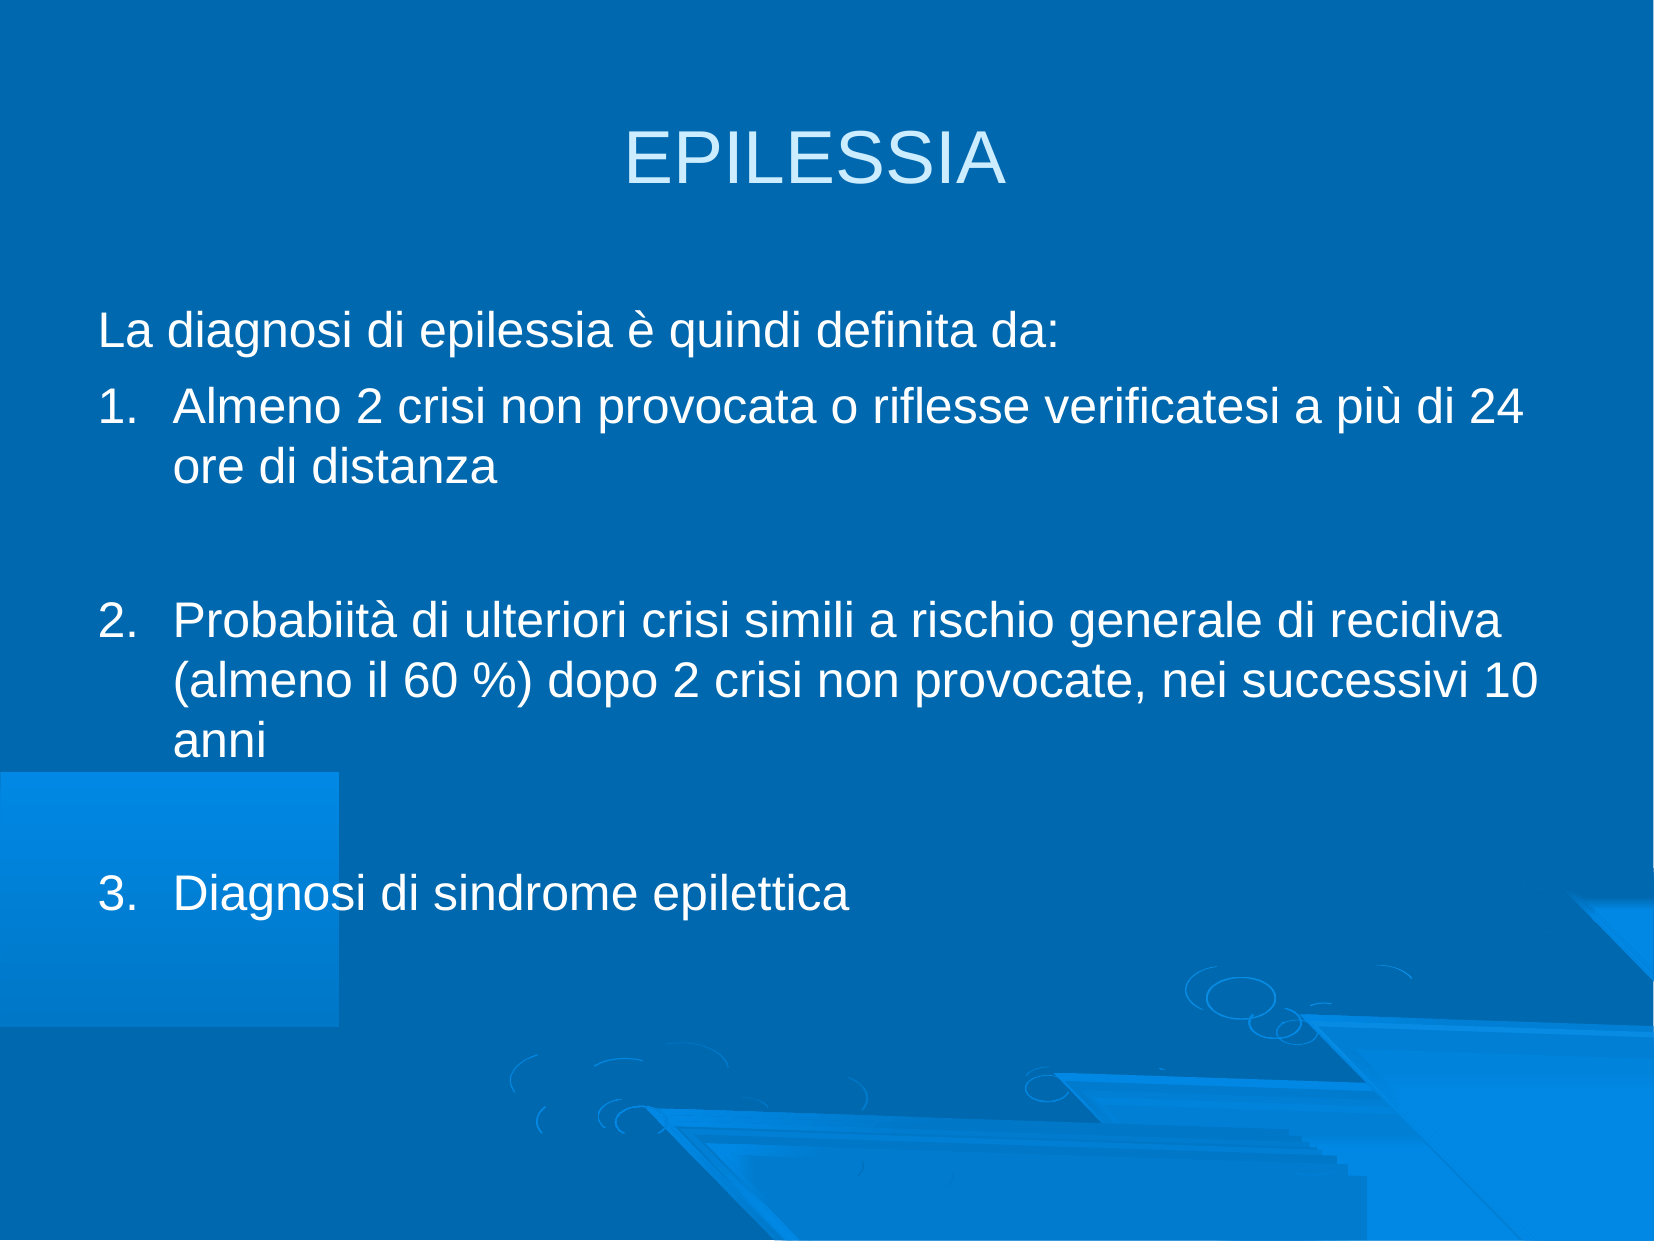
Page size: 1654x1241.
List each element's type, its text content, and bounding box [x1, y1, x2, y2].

text_box La diagnosi di epilessia è quindi definita da: Almeno 2 crisi non provocata o riflesse verificatesi a più di 24 ore di distanza Probabiità di ulteriori crisi simili a rischio generale di recidiva (almeno il 60 %) dopo 2 crisi non provocate, nei successivi 10 anni Diagnosi di sindrome epilettica [82, 289, 1571, 1108]
title EPILESSIA [70, 23, 1559, 283]
